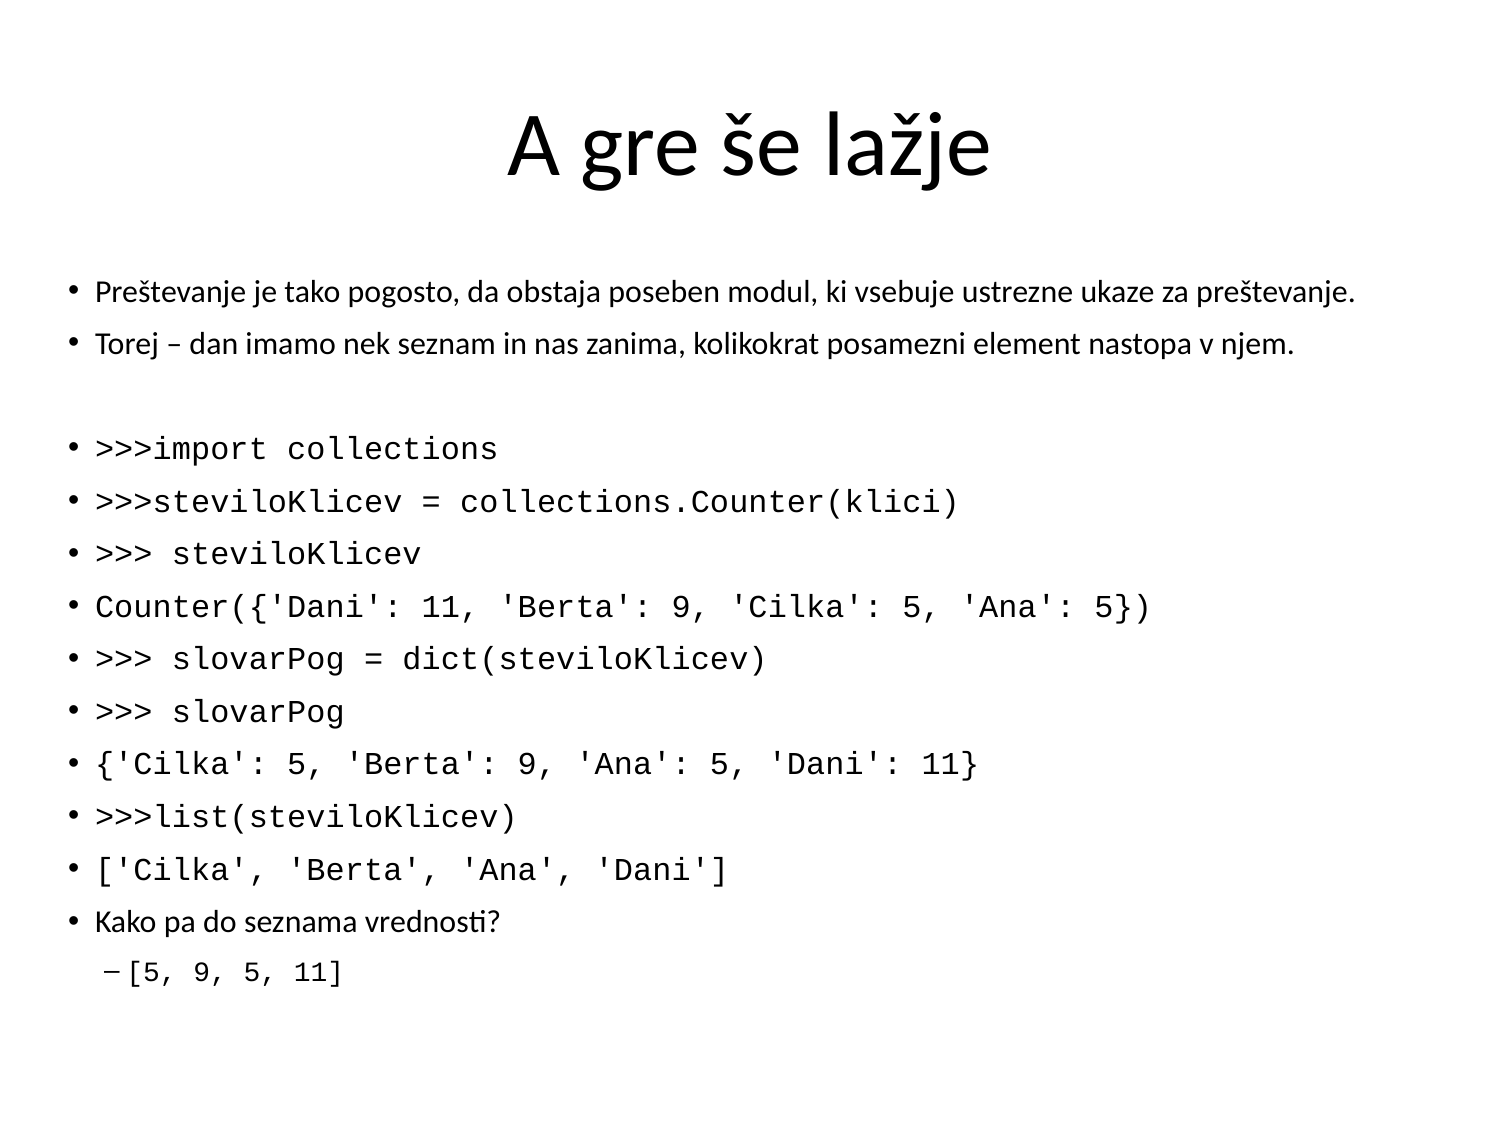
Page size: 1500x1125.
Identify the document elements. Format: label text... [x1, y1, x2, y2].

list Preštevanje je tako pogosto, da obstaja poseben modul, ki vsebuje ustrezne ukaze za preštevanje. Torej – dan imamo nek seznam in nas zanima, kolikokrat posamezni element nastopa v njem. >>>import collections >>>steviloKlicev = collections.Counter(klici) >>> steviloKlicev Counter({'Dani': 11, 'Berta': 9, 'Cilka': 5, 'Ana': 5}) >>> slovarPog = dict(steviloKlicev) >>> slovarPog {'Cilka': 5, 'Berta': 9, 'Ana': 5, 'Dani': 11} >>>list(steviloKlicev) ['Cilka', 'Berta', 'Ana', 'Dani'] Kako pa do seznama vrednosti? [5, 9, 5, 11] [53, 262, 1425, 1005]
title A gre še lažje [75, 45, 1425, 233]
